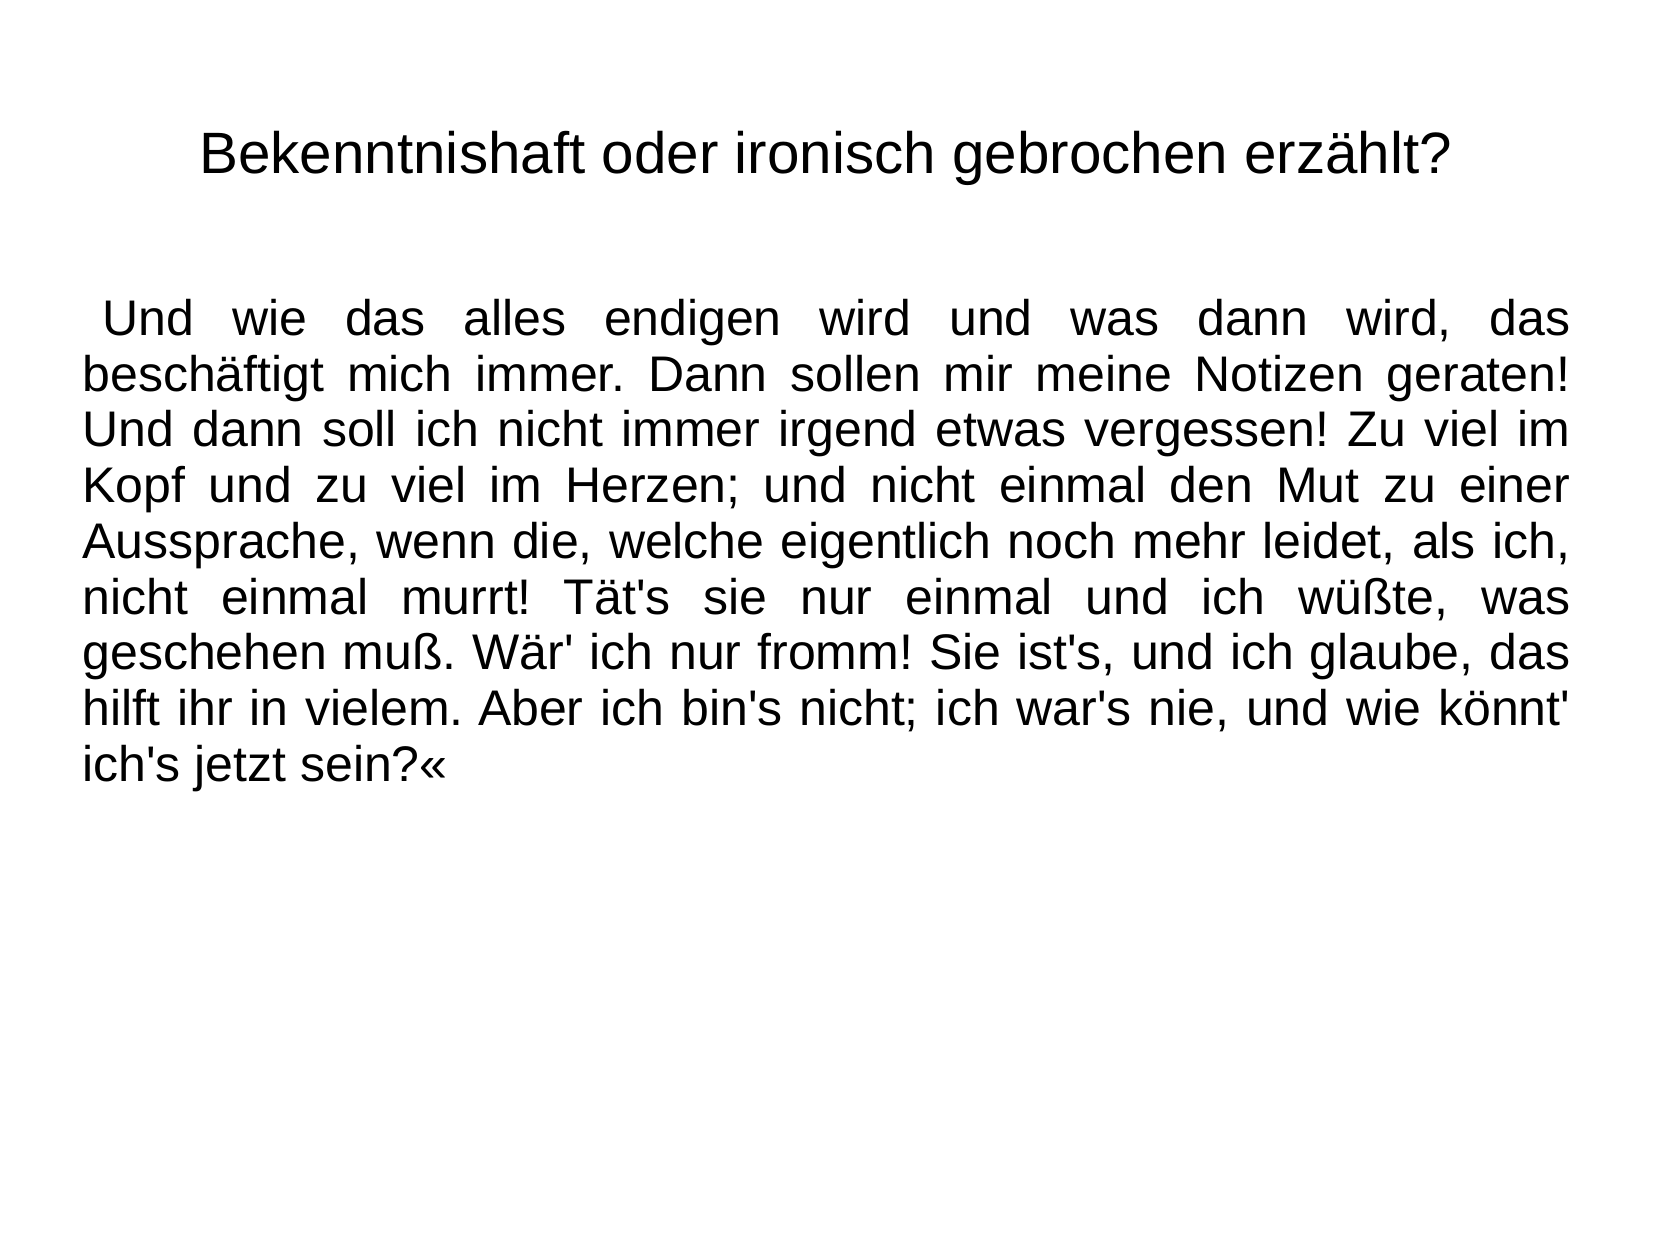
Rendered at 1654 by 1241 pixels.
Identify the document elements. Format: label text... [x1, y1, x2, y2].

title Bekenntnishaft oder ironisch gebrochen erzählt? [82, 49, 1571, 257]
list Und wie das alles endigen wird und was dann wird, das beschäftigt mich immer. Dann sollen mir meine Notizen geraten! Und dann soll ich nicht immer irgend etwas vergessen! Zu viel im Kopf und zu viel im Herzen; und nicht einmal den Mut zu einer Aussprache, wenn die, welche eigentlich noch mehr leidet, als ich, nicht einmal murrt! Tät's sie nur einmal und ich wüßte, was geschehen muß. Wär' ich nur fromm! Sie ist's, und ich glaube, das hilft ihr in vielem. Aber ich bin's nicht; ich war's nie, und wie könnt' ich's jetzt sein?« [82, 290, 1571, 1010]
